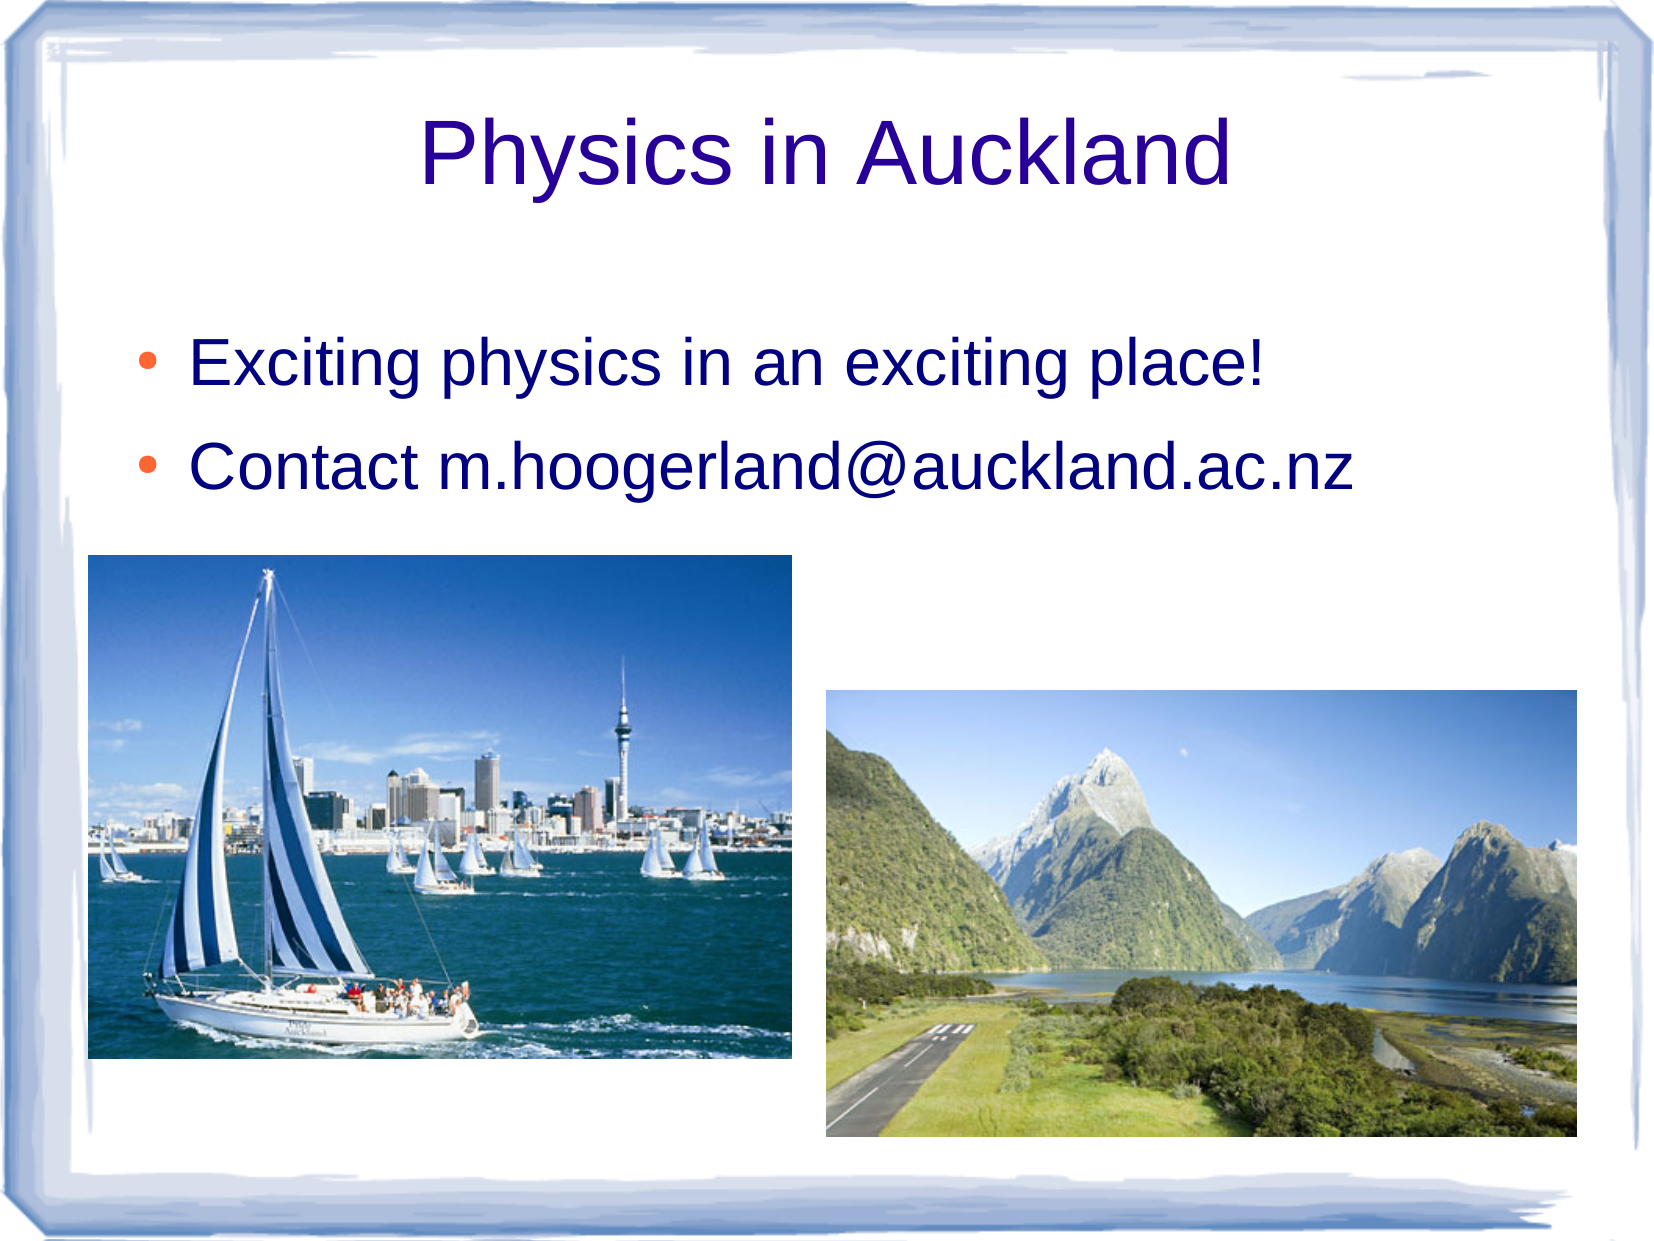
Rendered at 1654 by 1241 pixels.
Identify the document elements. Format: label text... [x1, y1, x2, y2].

title Physics in Auckland [82, 56, 1571, 250]
list Exciting physics in an exciting place! Contact m.hoogerland@auckland.ac.nz [118, 324, 1571, 1129]
picture [0, 0, 1654, 1241]
